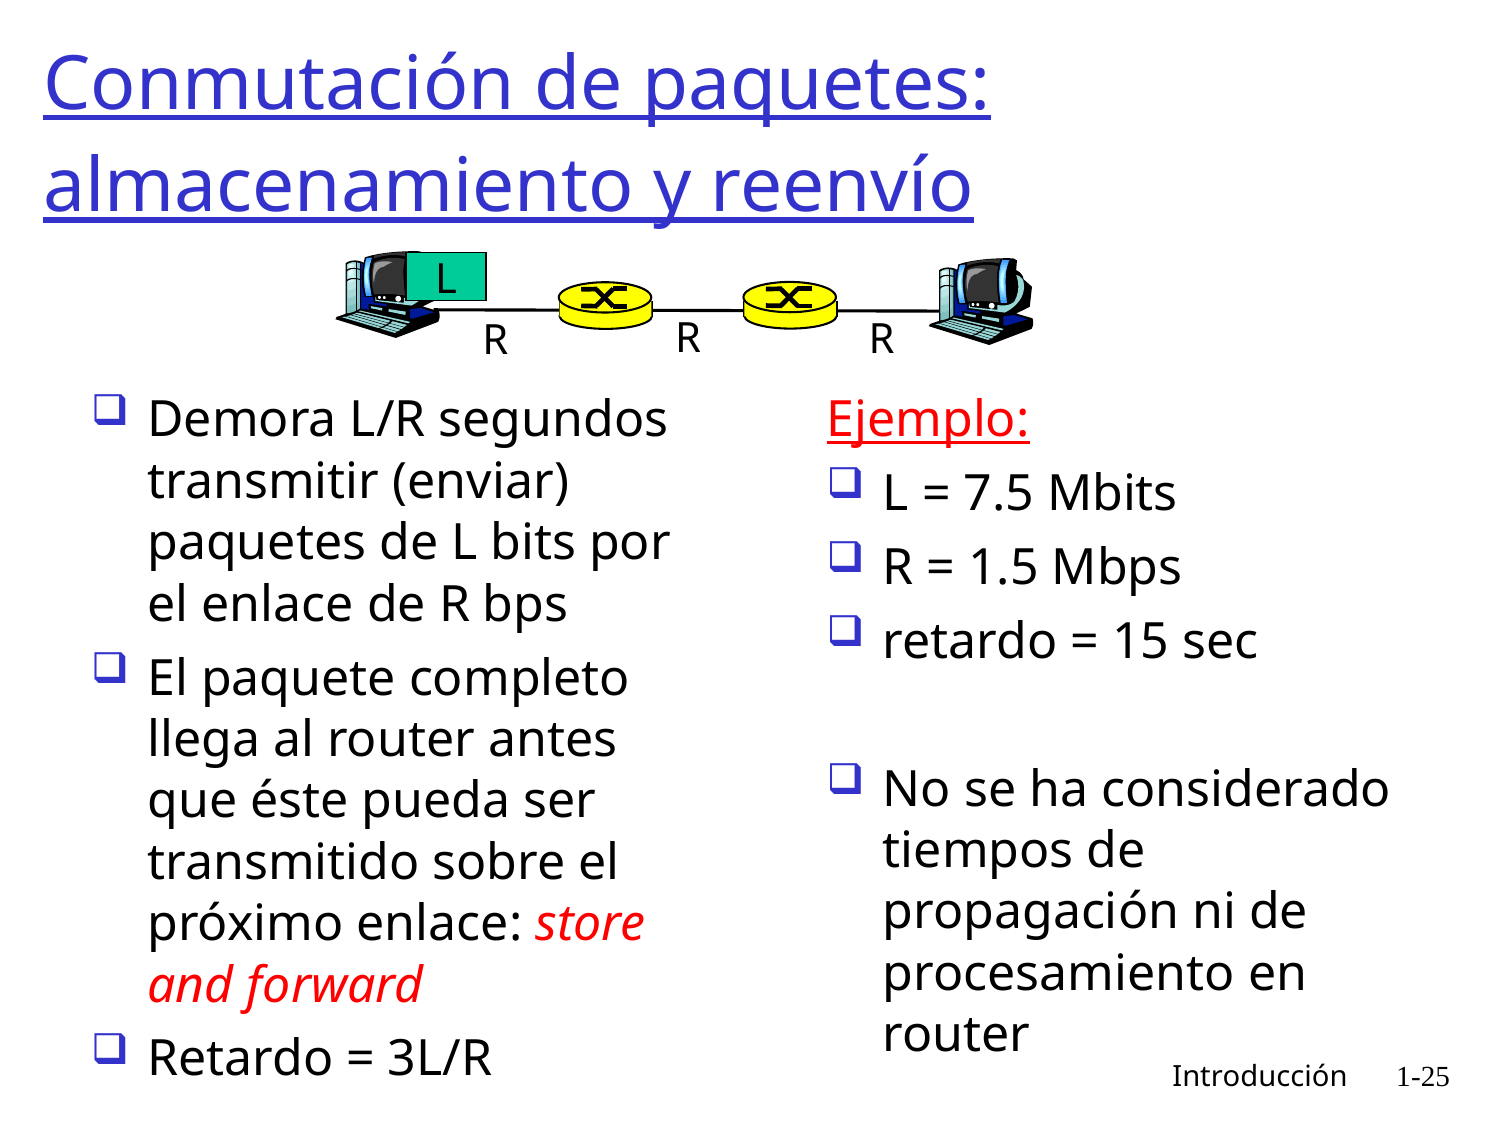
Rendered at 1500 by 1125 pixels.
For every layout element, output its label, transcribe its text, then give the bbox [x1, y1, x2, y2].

text_box Introducción [887, 1050, 1362, 1125]
text_box [743, 281, 837, 329]
text_box [558, 282, 652, 329]
picture [335, 250, 442, 338]
text_box L [406, 252, 486, 301]
list Demora L/R segundos transmitir (enviar) paquetes de L bits por el enlace de R bps El paquete completo llega al router antes que éste pueda ser transmitido sobre el próximo enlace: store and forward Retardo = 3L/R [76, 380, 717, 1055]
text_box R [660, 303, 716, 369]
picture [928, 257, 1035, 346]
text_box R [853, 304, 910, 370]
list Ejemplo: L = 7.5 Mbits R = 1.5 Mbps retardo = 15 sec No se ha considerado tiempos de propagación ni de procesamiento en router [811, 380, 1463, 1026]
text_box 1-<number> [1362, 1050, 1466, 1125]
text_box R [467, 305, 524, 372]
title Conmutación de paquetes: almacenamiento y reenvío [28, 36, 1432, 227]
